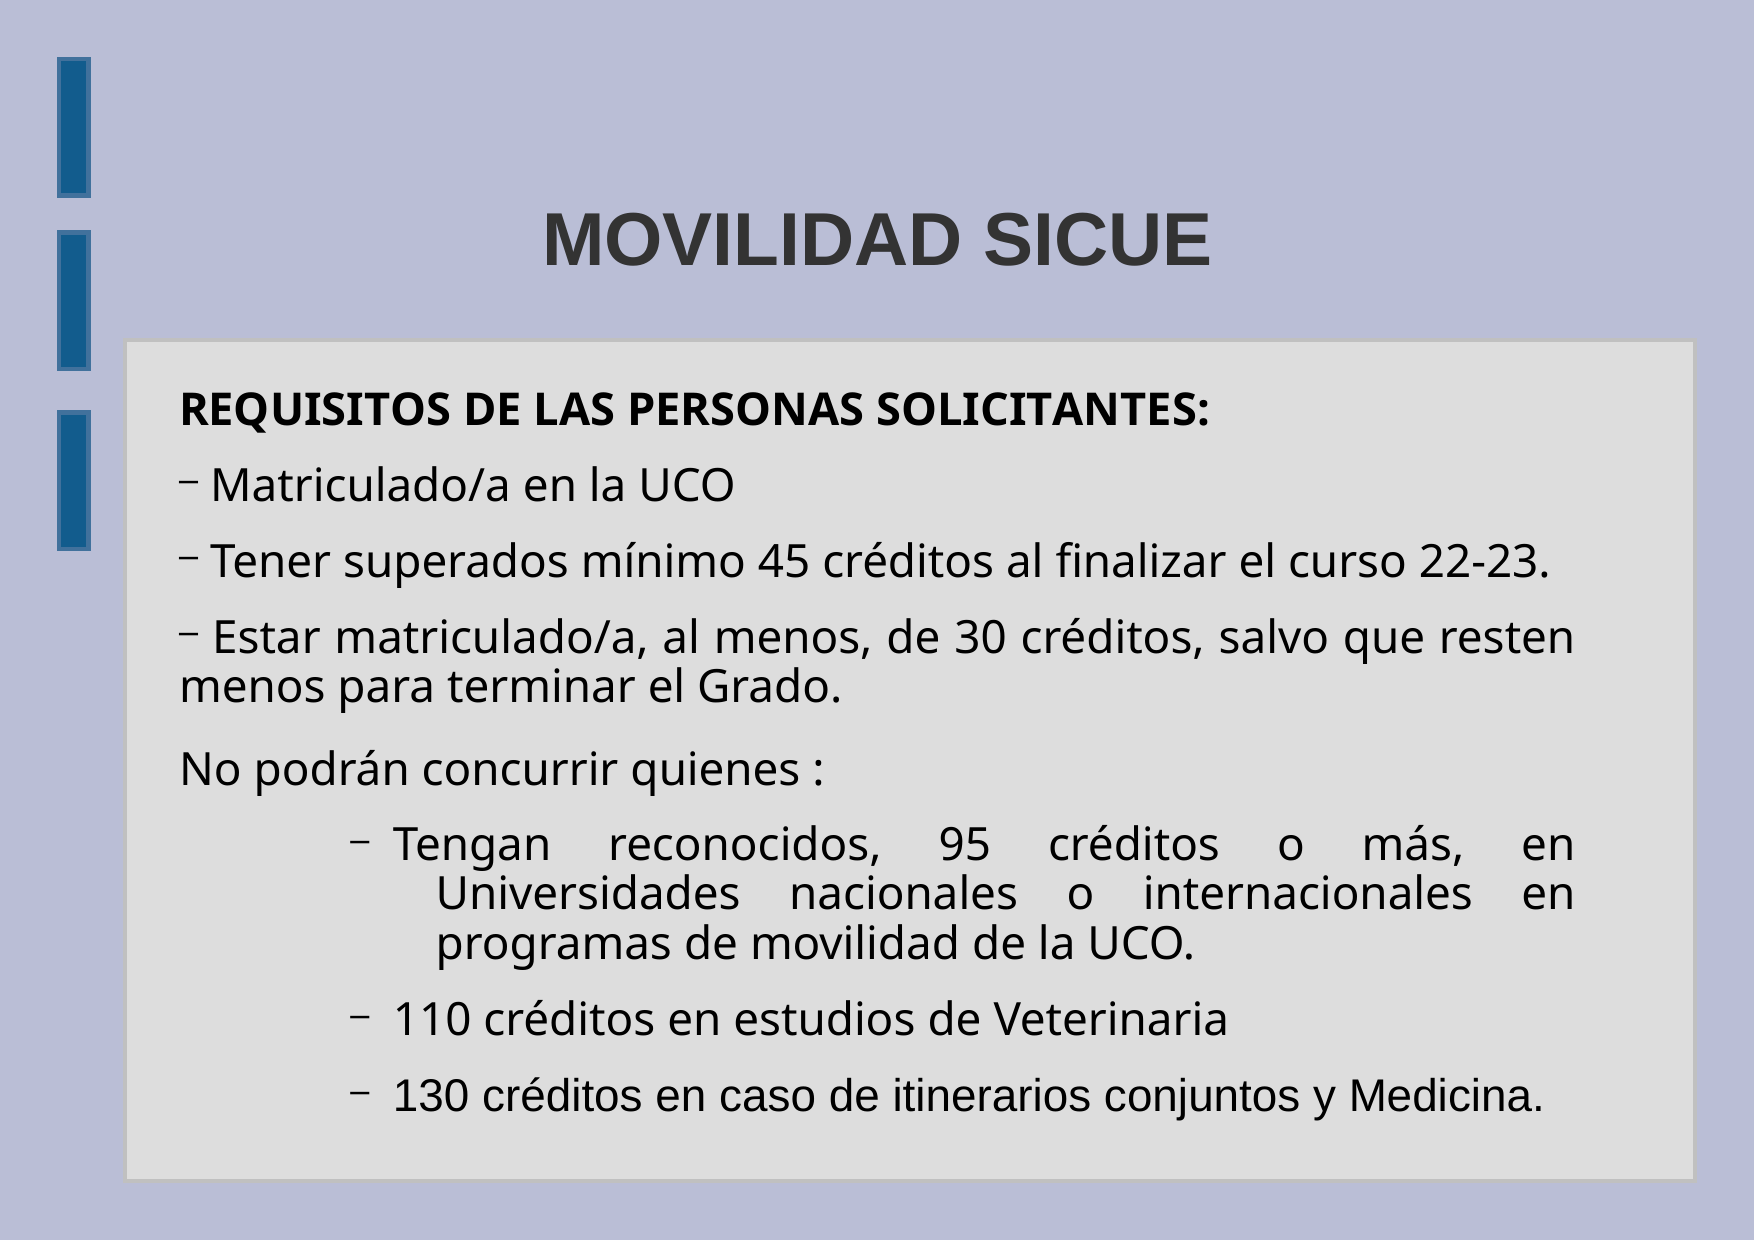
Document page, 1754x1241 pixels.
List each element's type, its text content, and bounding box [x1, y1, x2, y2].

title MOVILIDAD SICUE [179, 141, 1577, 329]
list REQUISITOS DE LAS PERSONAS SOLICITANTES: Matriculado/a en la UCO Tener superados mínimo 45 créditos al finalizar el curso 22-23. Estar matriculado/a, al menos, de 30 créditos, salvo que resten menos para terminar el Grado. No podrán concurrir quienes : Tengan reconocidos, 95 créditos o más, en Universidades nacionales o internacionales en programas de movilidad de la UCO. 110 créditos en estudios de Veterinaria 130 créditos en caso de itinerarios conjuntos y Medicina. [179, 380, 1577, 1143]
